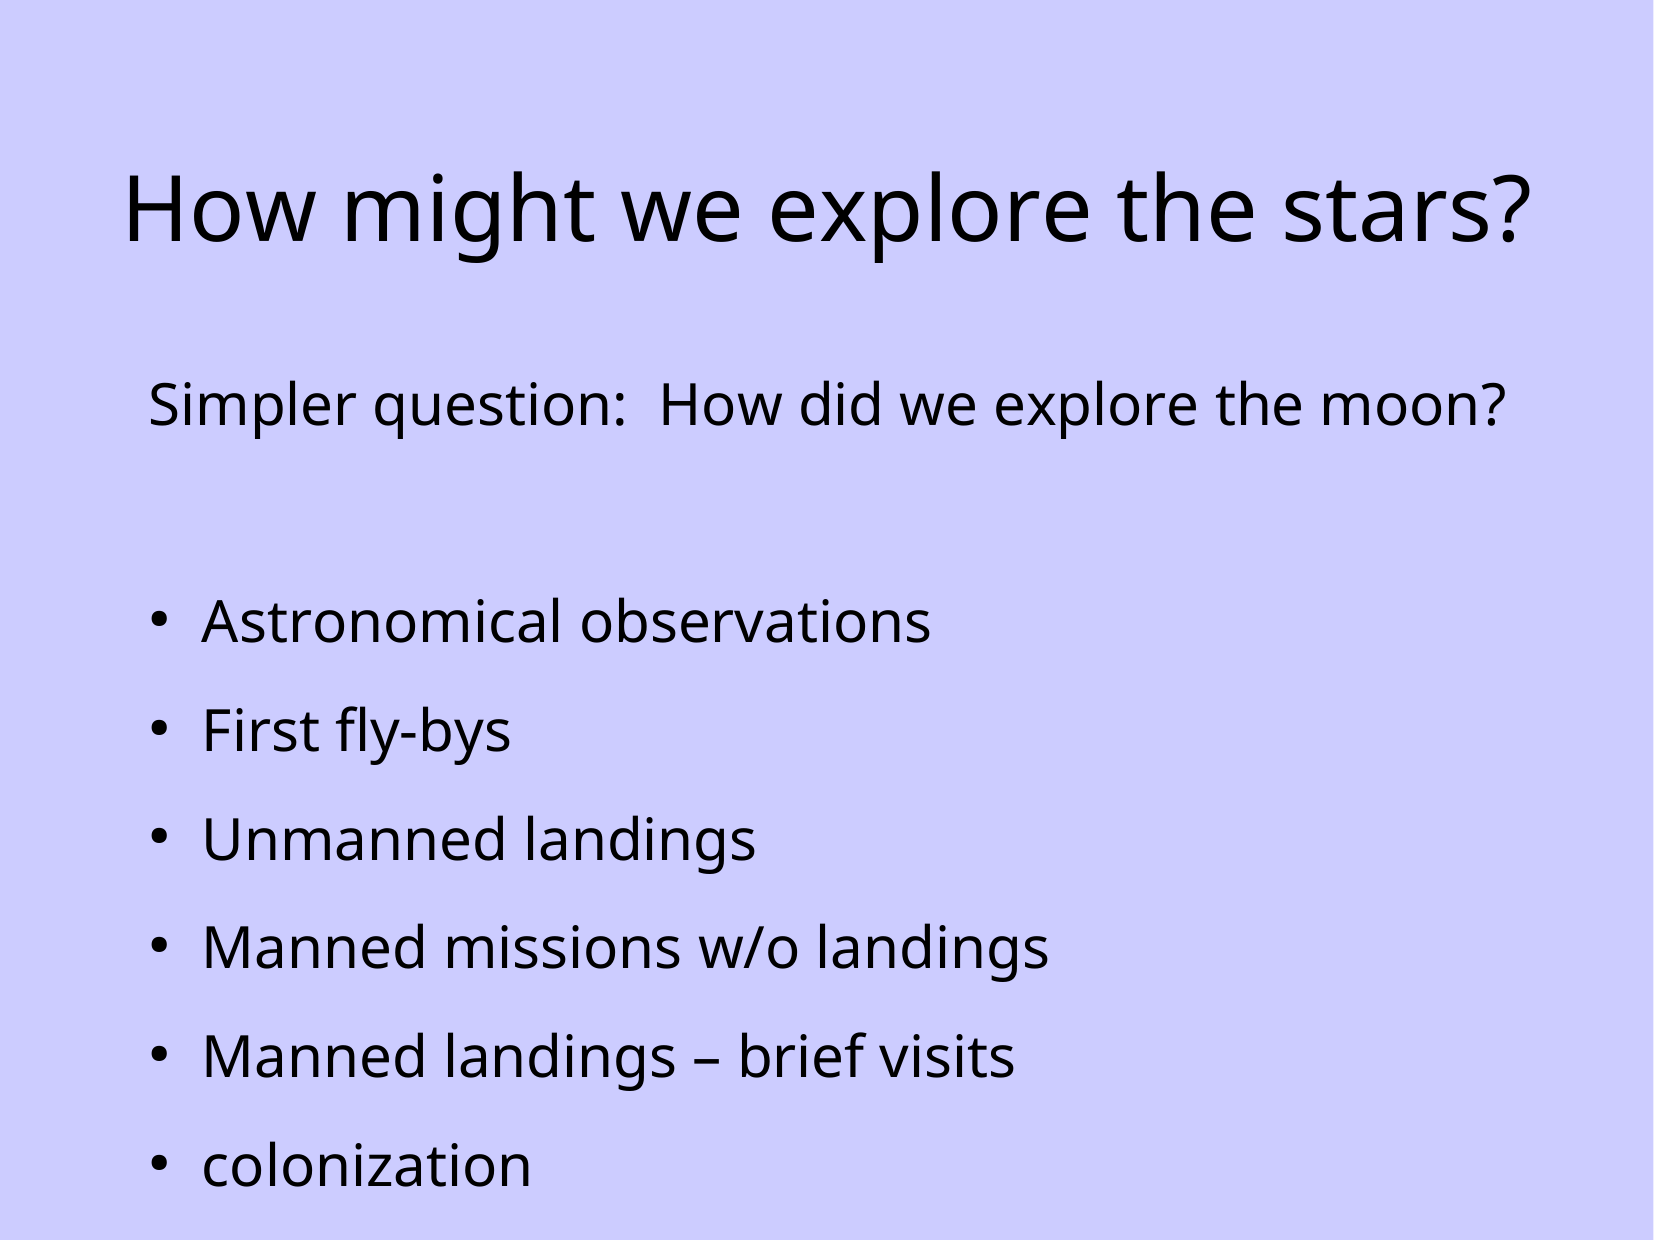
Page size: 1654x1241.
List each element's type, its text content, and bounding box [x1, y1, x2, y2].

list Simpler question: How did we explore the moon? Astronomical observations First fly-bys Unmanned landings Manned missions w/o landings Manned landings – brief visits colonization [131, 362, 1544, 1108]
title How might we explore the stars? [121, 102, 1534, 311]
